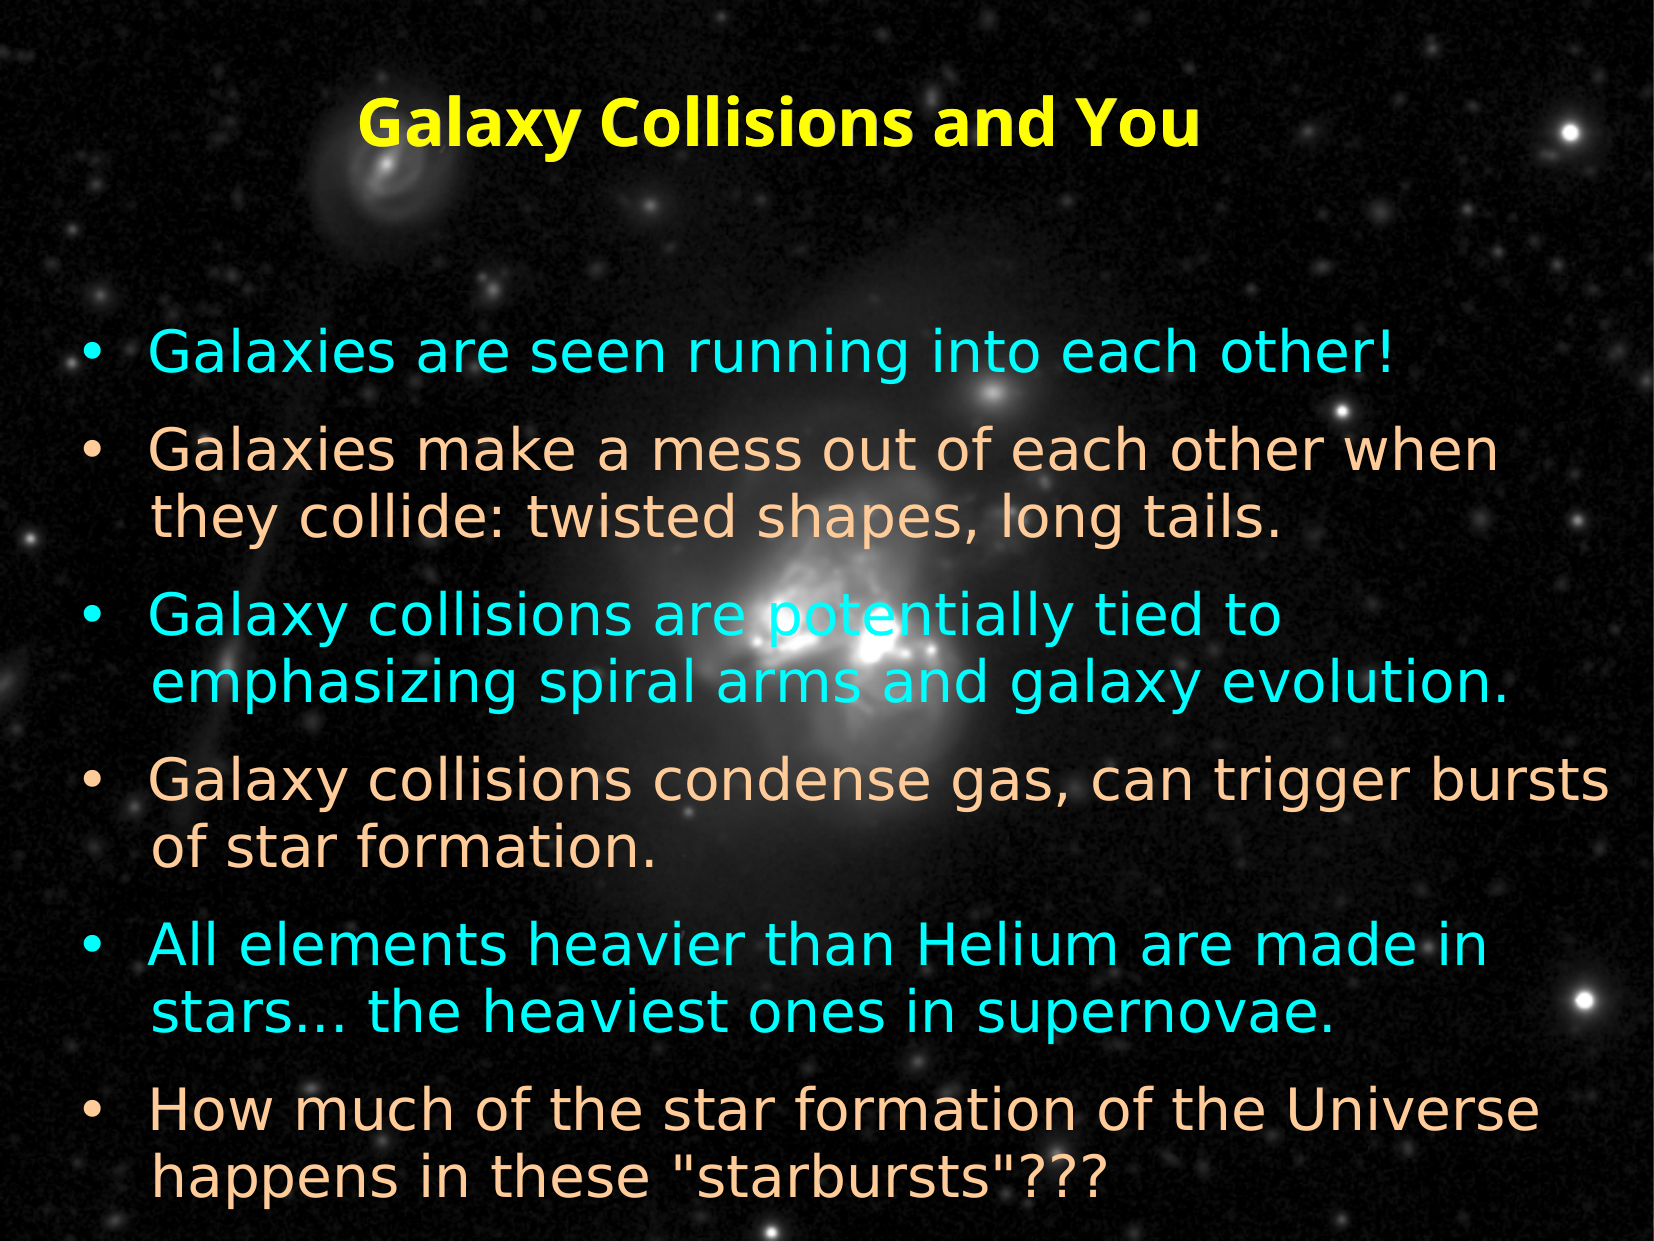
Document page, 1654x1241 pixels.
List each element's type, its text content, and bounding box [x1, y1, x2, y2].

text_box • Galaxies are seen running into each other! • Galaxies make a mess out of each other when they collide: twisted shapes, long tails. • Galaxy collisions are potentially tied to emphasizing spiral arms and galaxy evolution. • Galaxy collisions condense gas, can trigger bursts of star formation. • All elements heavier than Helium are made in stars... the heaviest ones in supernovae. • How much of the star formation of the Universe happens in these "starbursts"??? [75, 318, 1613, 1212]
picture [0, 0, 1654, 1241]
text_box Galaxy Collisions and You [356, 75, 1194, 177]
